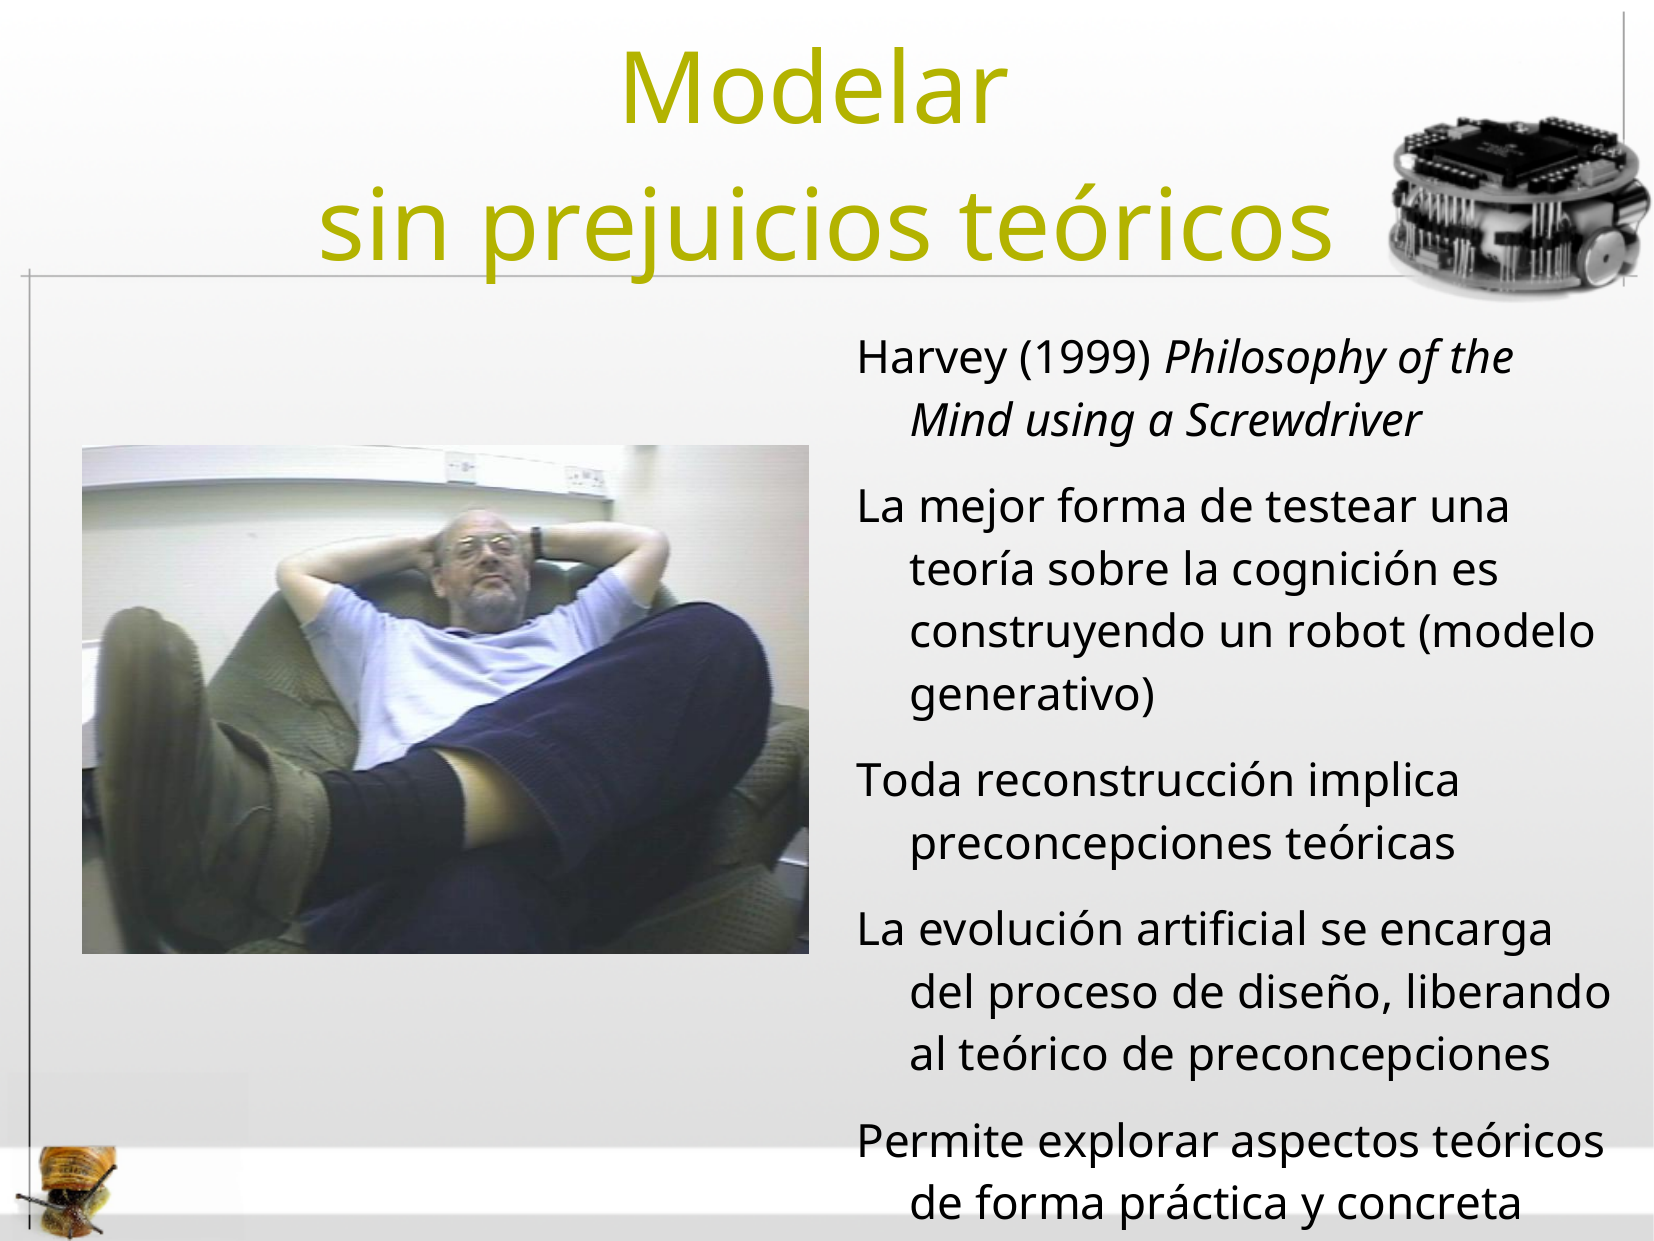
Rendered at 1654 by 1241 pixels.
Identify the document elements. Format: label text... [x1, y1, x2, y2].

list Harvey (1999) Philosophy of the Mind using a Screwdriver La mejor forma de testear una teoría sobre la cognición es construyendo un robot (modelo generativo) Toda reconstrucción implica preconcepciones teóricas La evolución artificial se encarga del proceso de diseño, liberando al teórico de preconcepciones Permite explorar aspectos teóricos de forma práctica y concreta [838, 324, 1625, 1141]
picture [0, 0, 1654, 1241]
title Modelar sin prejuicios teóricos [82, 40, 1571, 266]
